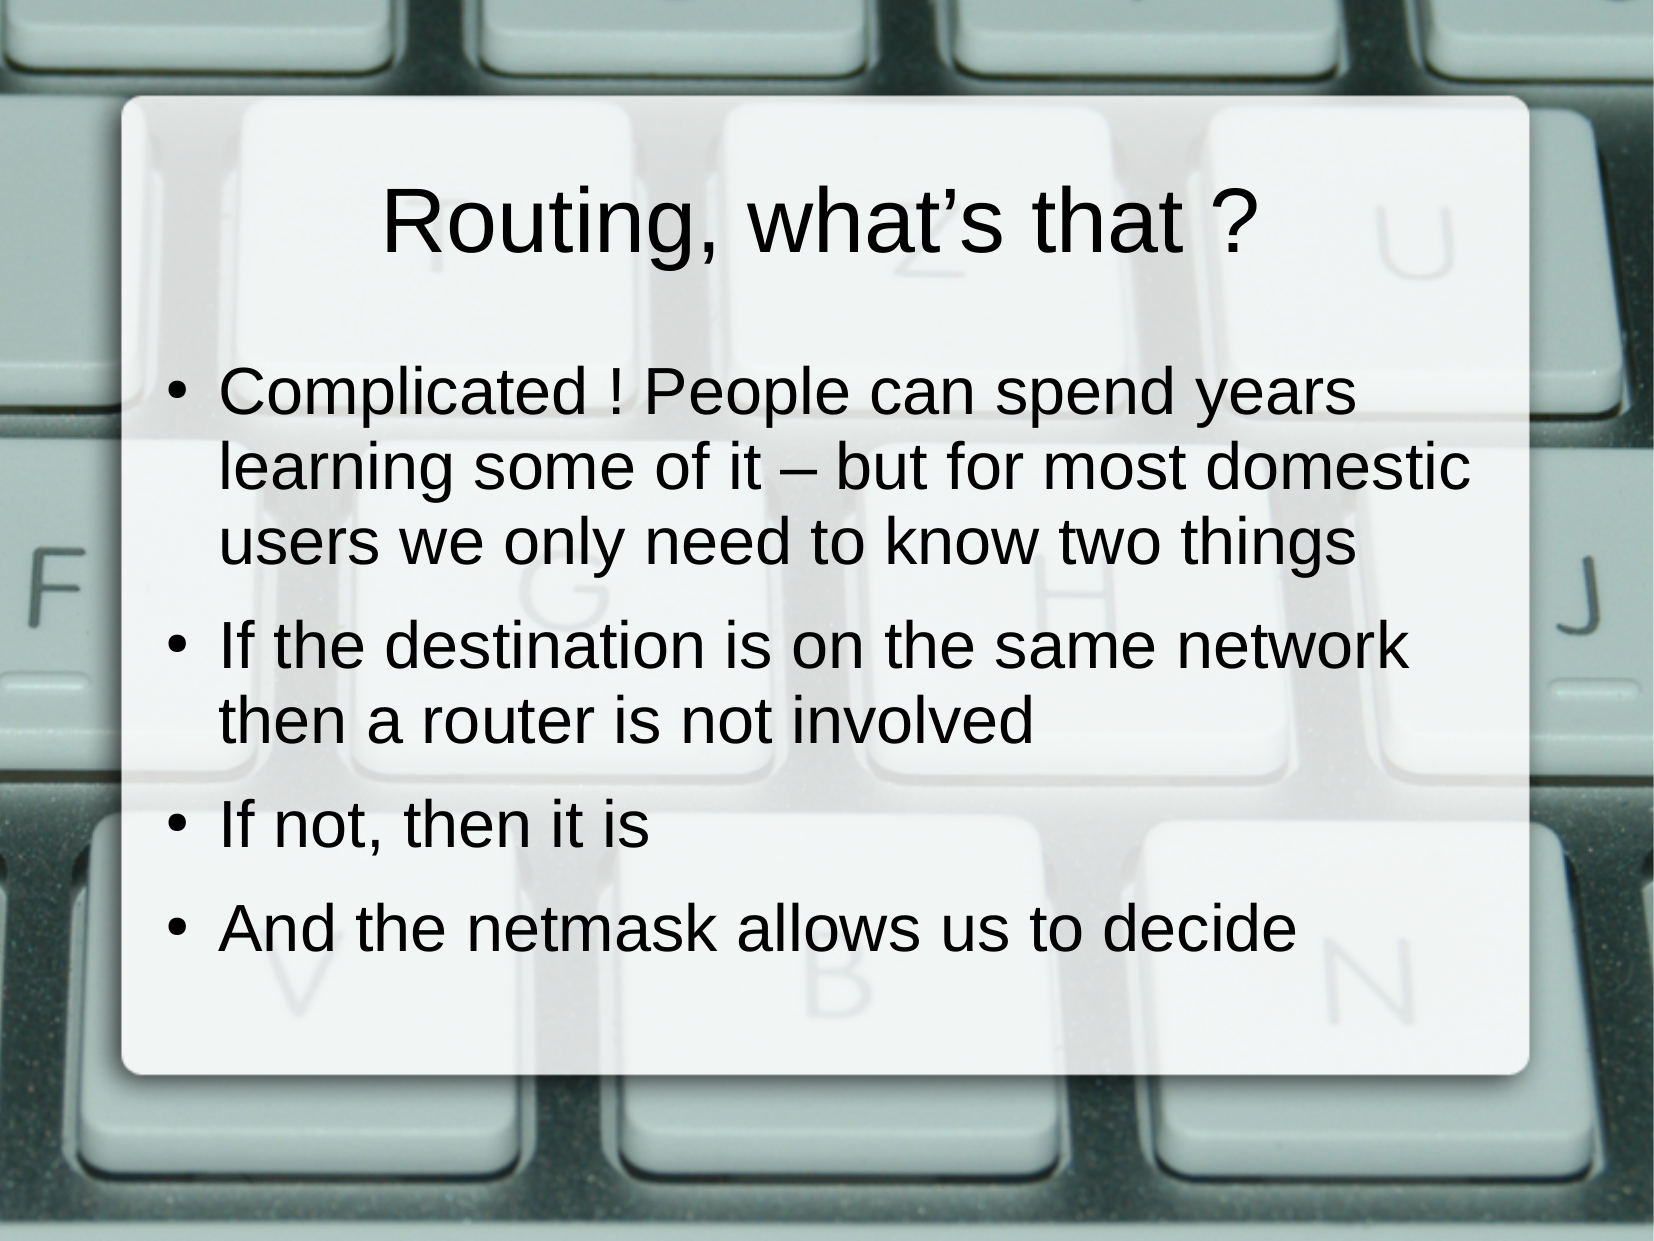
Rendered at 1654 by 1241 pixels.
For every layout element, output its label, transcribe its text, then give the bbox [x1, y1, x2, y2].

list Complicated ! People can spend years learning some of it – but for most domestic users we only need to know two things If the destination is on the same network then a router is not involved If not, then it is And the netmask allows us to decide [147, 354, 1506, 1049]
picture [0, 0, 1654, 1241]
title Routing, what’s that ? [135, 125, 1506, 318]
